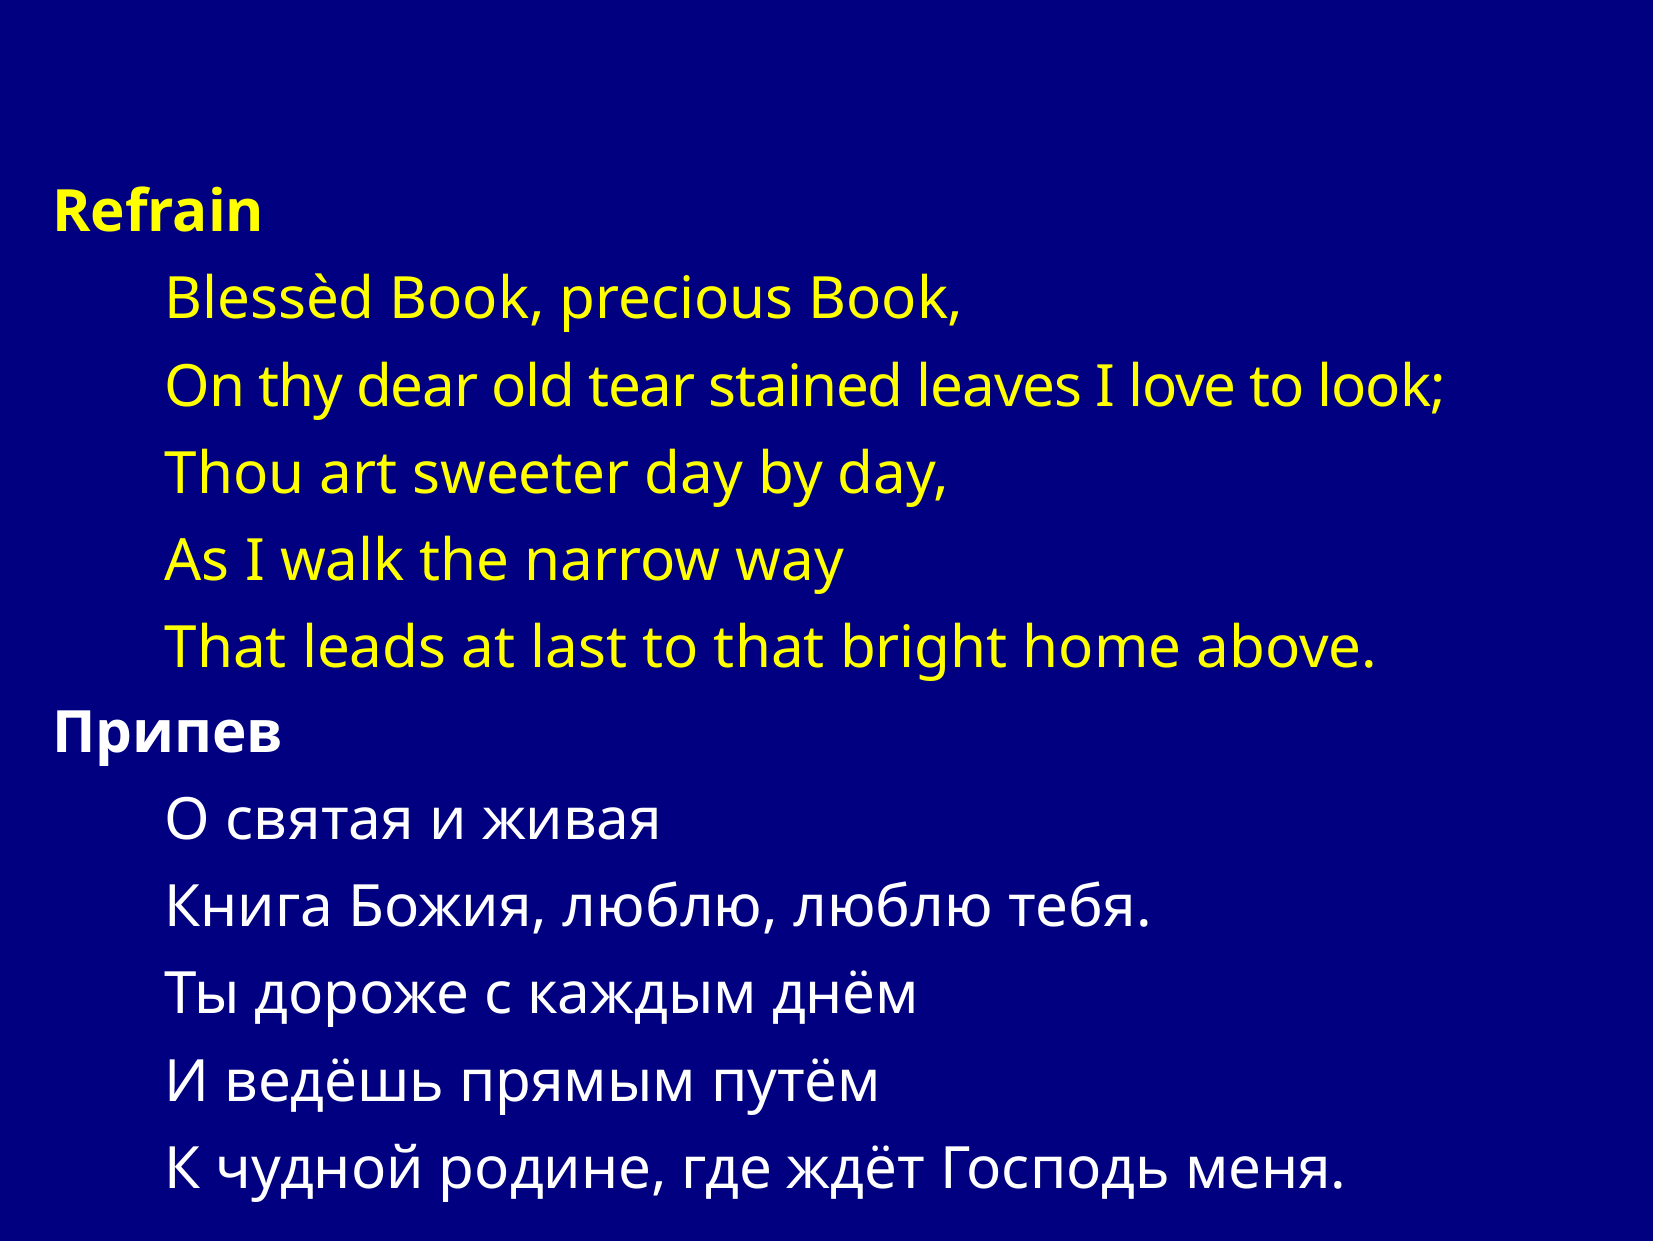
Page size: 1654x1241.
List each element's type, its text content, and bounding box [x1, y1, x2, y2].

text_box Refrain Blessèd Book, precious Book, On thy dear old tear stained leaves I love to look; Thou art sweeter day by day, As I walk the narrow way That leads at last to that bright home above. [37, 75, 1653, 638]
text_box Припев О святая и живая Книга Божия, люблю, люблю тебя. Ты дороже с каждым днём И ведёшь прямым путём К чудной родине, где ждёт Господь меня. [37, 675, 1653, 1163]
